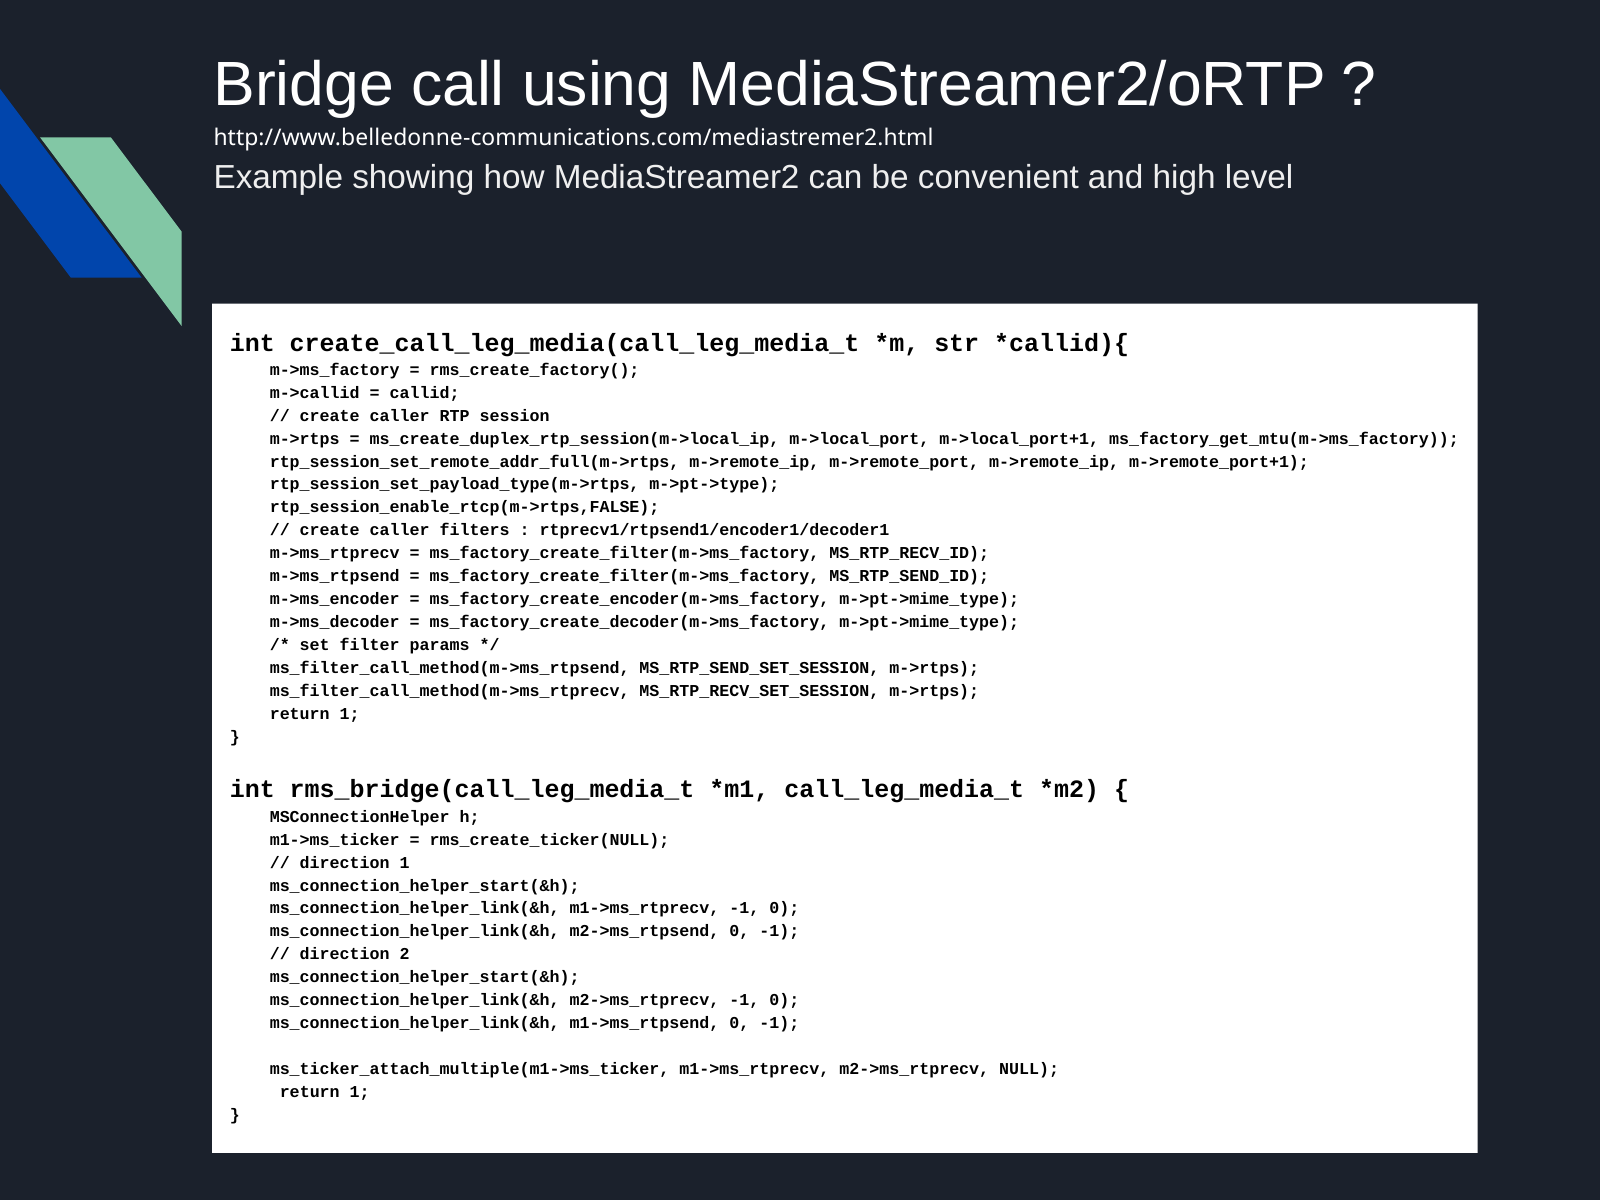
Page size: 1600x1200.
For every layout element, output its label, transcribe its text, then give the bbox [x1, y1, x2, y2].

title Bridge call using MediaStreamer2/oRTP ? http://www.belledonne-communications.com/mediastremer2.html Example showing how MediaStreamer2 can be convenient and high level [195, 14, 1437, 156]
text_box int create_call_leg_media(call_leg_media_t *m, str *callid){ m->ms_factory = rms_create_factory(); m->callid = callid; // create caller RTP session m->rtps = ms_create_duplex_rtp_session(m->local_ip, m->local_port, m->local_port+1, ms_factory_get_mtu(m->ms_factory)); rtp_session_set_remote_addr_full(m->rtps, m->remote_ip, m->remote_port, m->remote_ip, m->remote_port+1); rtp_session_set_payload_type(m->rtps, m->pt->type); rtp_session_enable_rtcp(m->rtps,FALSE); // create caller filters : rtprecv1/rtpsend1/encoder1/decoder1 m->ms_rtprecv = ms_factory_create_filter(m->ms_factory, MS_RTP_RECV_ID); m->ms_rtpsend = ms_factory_create_filter(m->ms_factory, MS_RTP_SEND_ID); m->ms_encoder = ms_factory_create_encoder(m->ms_factory, m->pt->mime_type); m->ms_decoder = ms_factory_create_decoder(m->ms_factory, m->pt->mime_type); /* set filter params */ ms_filter_call_method(m->ms_rtpsend, MS_RTP_SEND_SET_SESSION, m->rtps); ms_filter_call_method(m->ms_rtprecv, MS_RTP_RECV_SET_SESSION, m->rtps); return 1; } int rms_bridge(call_leg_media_t *m1, call_leg_media_t *m2) { MSConnectionHelper h; m1->ms_ticker = rms_create_ticker(NULL); // direction 1 ms_connection_helper_start(&h); ms_connection_helper_link(&h, m1->ms_rtprecv, -1, 0); ms_connection_helper_link(&h, m2->ms_rtpsend, 0, -1); // direction 2 ms_connection_helper_start(&h); ms_connection_helper_link(&h, m2->ms_rtprecv, -1, 0); ms_connection_helper_link(&h, m1->ms_rtpsend, 0, -1); ms_ticker_attach_multiple(m1->ms_ticker, m1->ms_rtprecv, m2->ms_rtprecv, NULL); return 1; } [212, 303, 1478, 1153]
